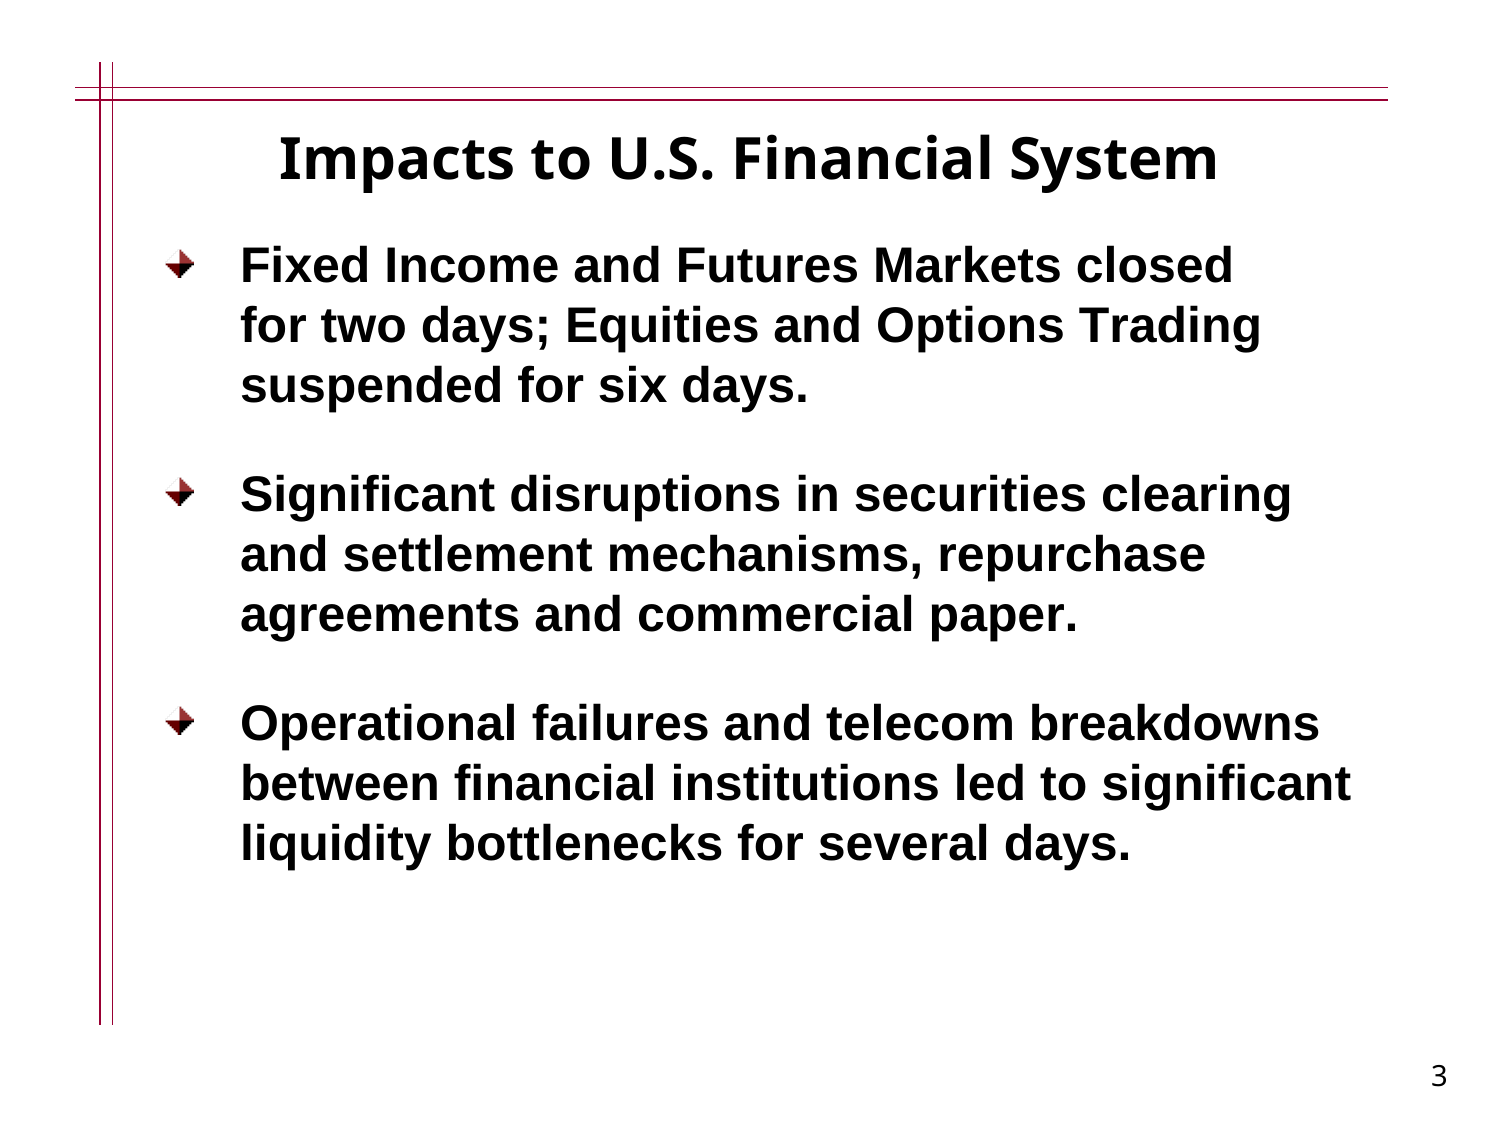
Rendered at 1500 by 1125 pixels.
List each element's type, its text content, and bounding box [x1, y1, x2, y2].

title Impacts to U.S. Financial System [137, 112, 1363, 201]
picture [164, 248, 194, 278]
picture [164, 705, 194, 735]
text_box Fixed Income and Futures Markets closed for two days; Equities and Options Trading suspended for six days. Significant disruptions in securities clearing and settlement mechanisms, repurchase agreements and commercial paper. Operational failures and telecom breakdowns between financial institutions led to significant liquidity bottlenecks for several days. [149, 224, 1388, 988]
picture [164, 476, 194, 506]
